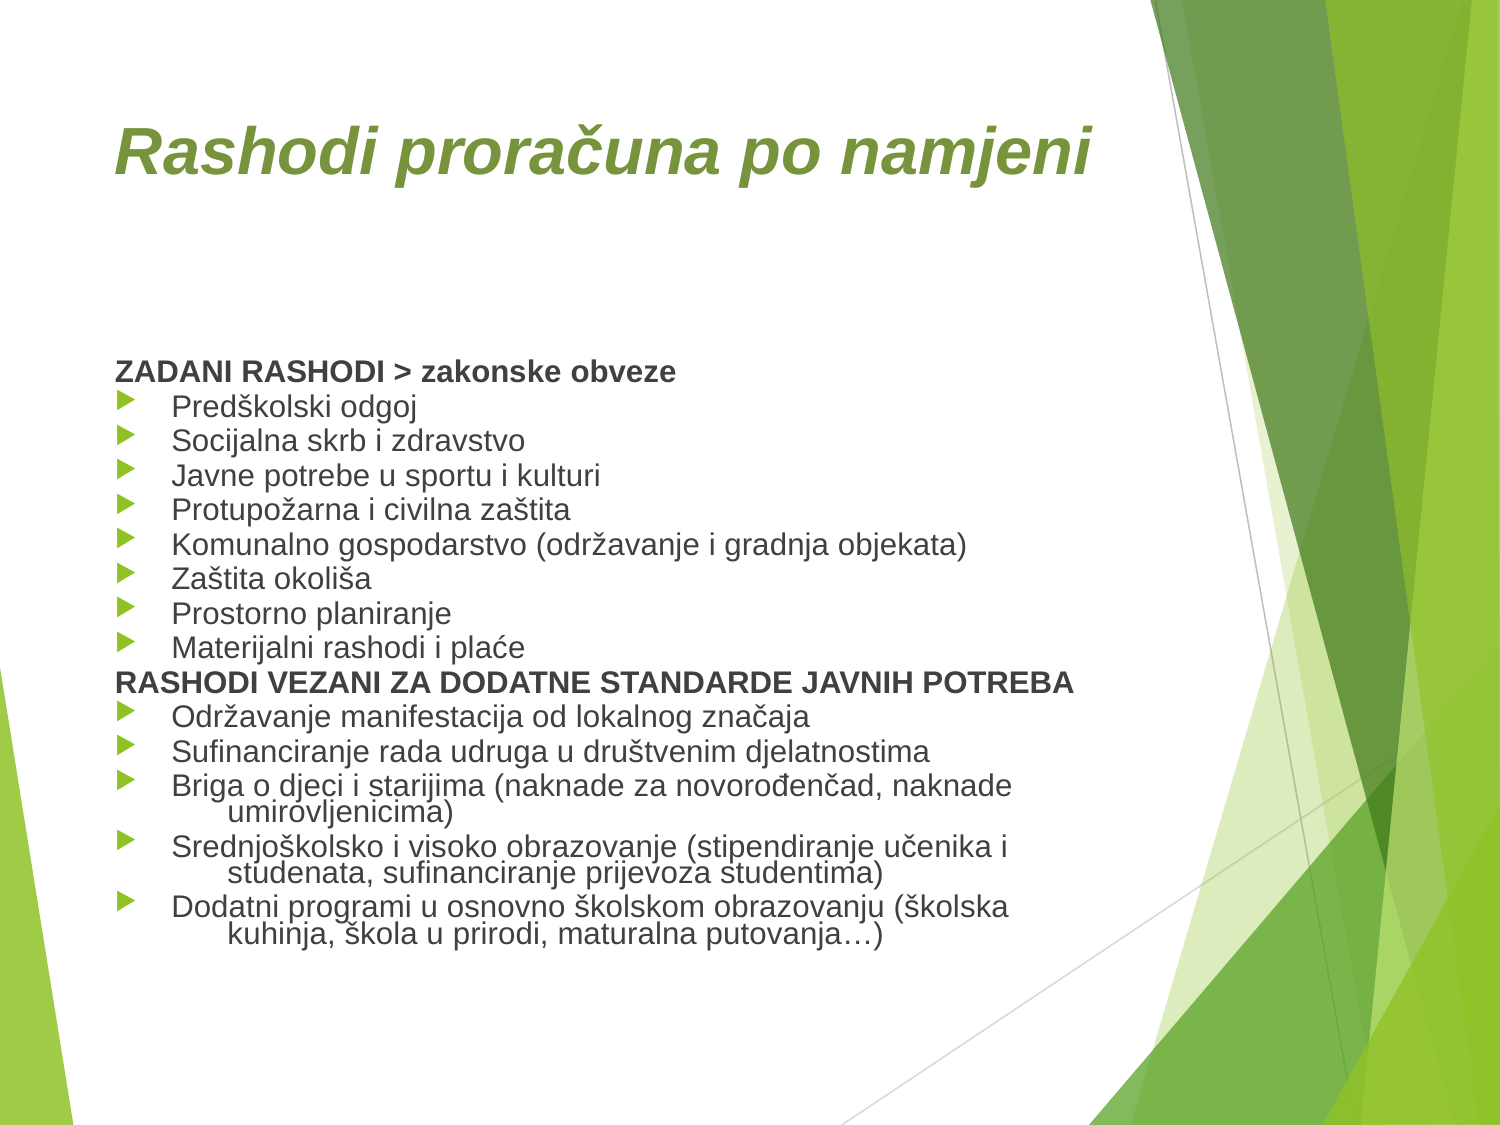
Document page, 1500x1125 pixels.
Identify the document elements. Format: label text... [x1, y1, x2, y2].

title Rashodi proračuna po namjeni [99, 99, 1142, 317]
list ZADANI RASHODI > zakonske obveze Predškolski odgoj Socijalna skrb i zdravstvo Javne potrebe u sportu i kulturi Protupožarna i civilna zaštita Komunalno gospodarstvo (održavanje i gradnja objekata) Zaštita okoliša Prostorno planiranje Materijalni rashodi i plaće RASHODI VEZANI ZA DODATNE STANDARDE JAVNIH POTREBA Održavanje manifestacija od lokalnog značaja Sufinanciranje rada udruga u društvenim djelatnostima Briga o djeci i starijima (naknade za novorođenčad, naknade umirovljenicima) Srednjoškolsko i visoko obrazovanje (stipendiranje učenika i studenata, sufinanciranje prijevoza studentima) Dodatni programi u osnovno školskom obrazovanju (školska kuhinja, škola u prirodi, maturalna putovanja…) [99, 354, 1142, 992]
